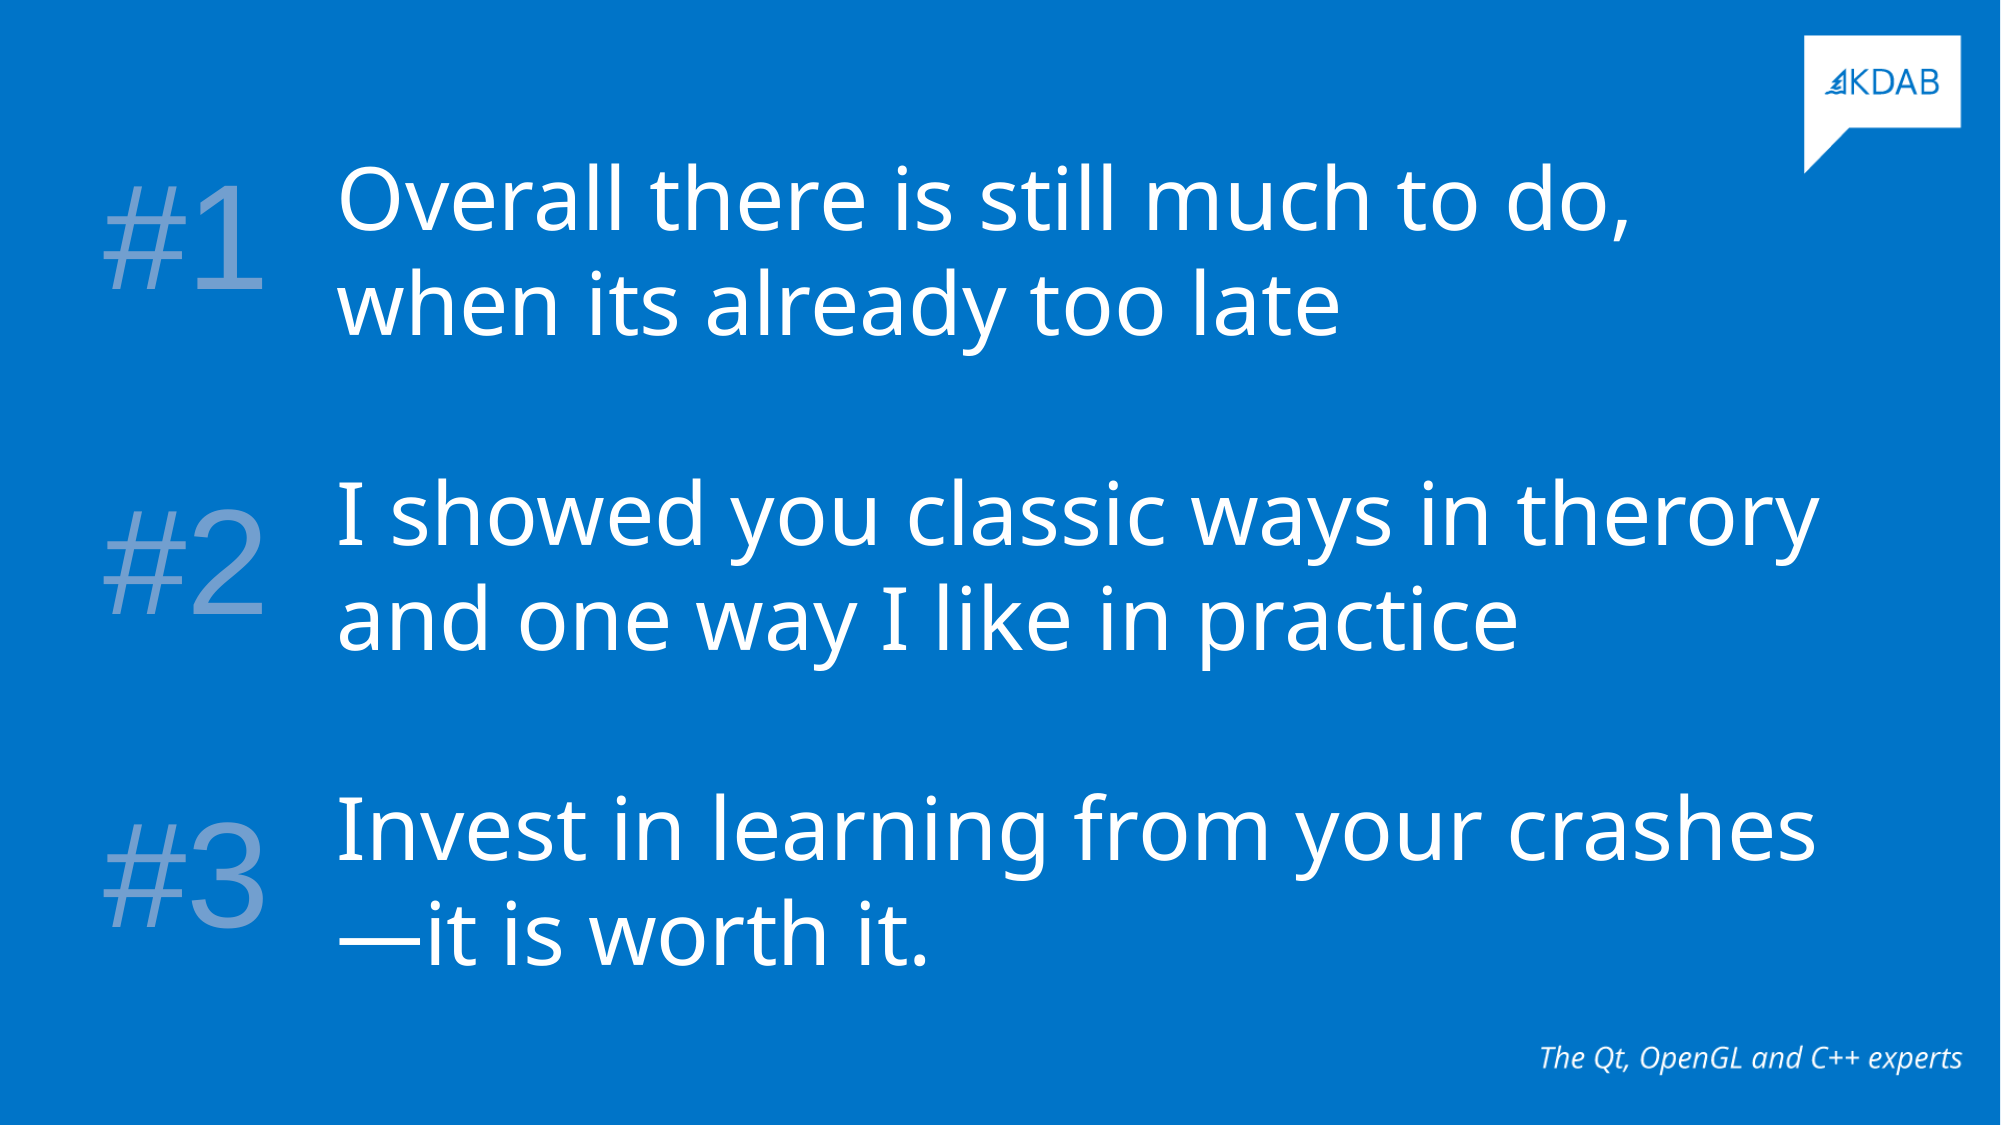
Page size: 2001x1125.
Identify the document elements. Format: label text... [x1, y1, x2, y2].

title Overall there is still much to do, when its already too late I showed you classic ways in therory and one way I like in practice Invest in learning from your crashes—it is worth it. [336, 324, 1873, 801]
text_box #1 [88, 146, 337, 367]
picture [0, 0, 2001, 1125]
text_box #2 [88, 471, 337, 692]
text_box #3 [88, 784, 337, 1005]
